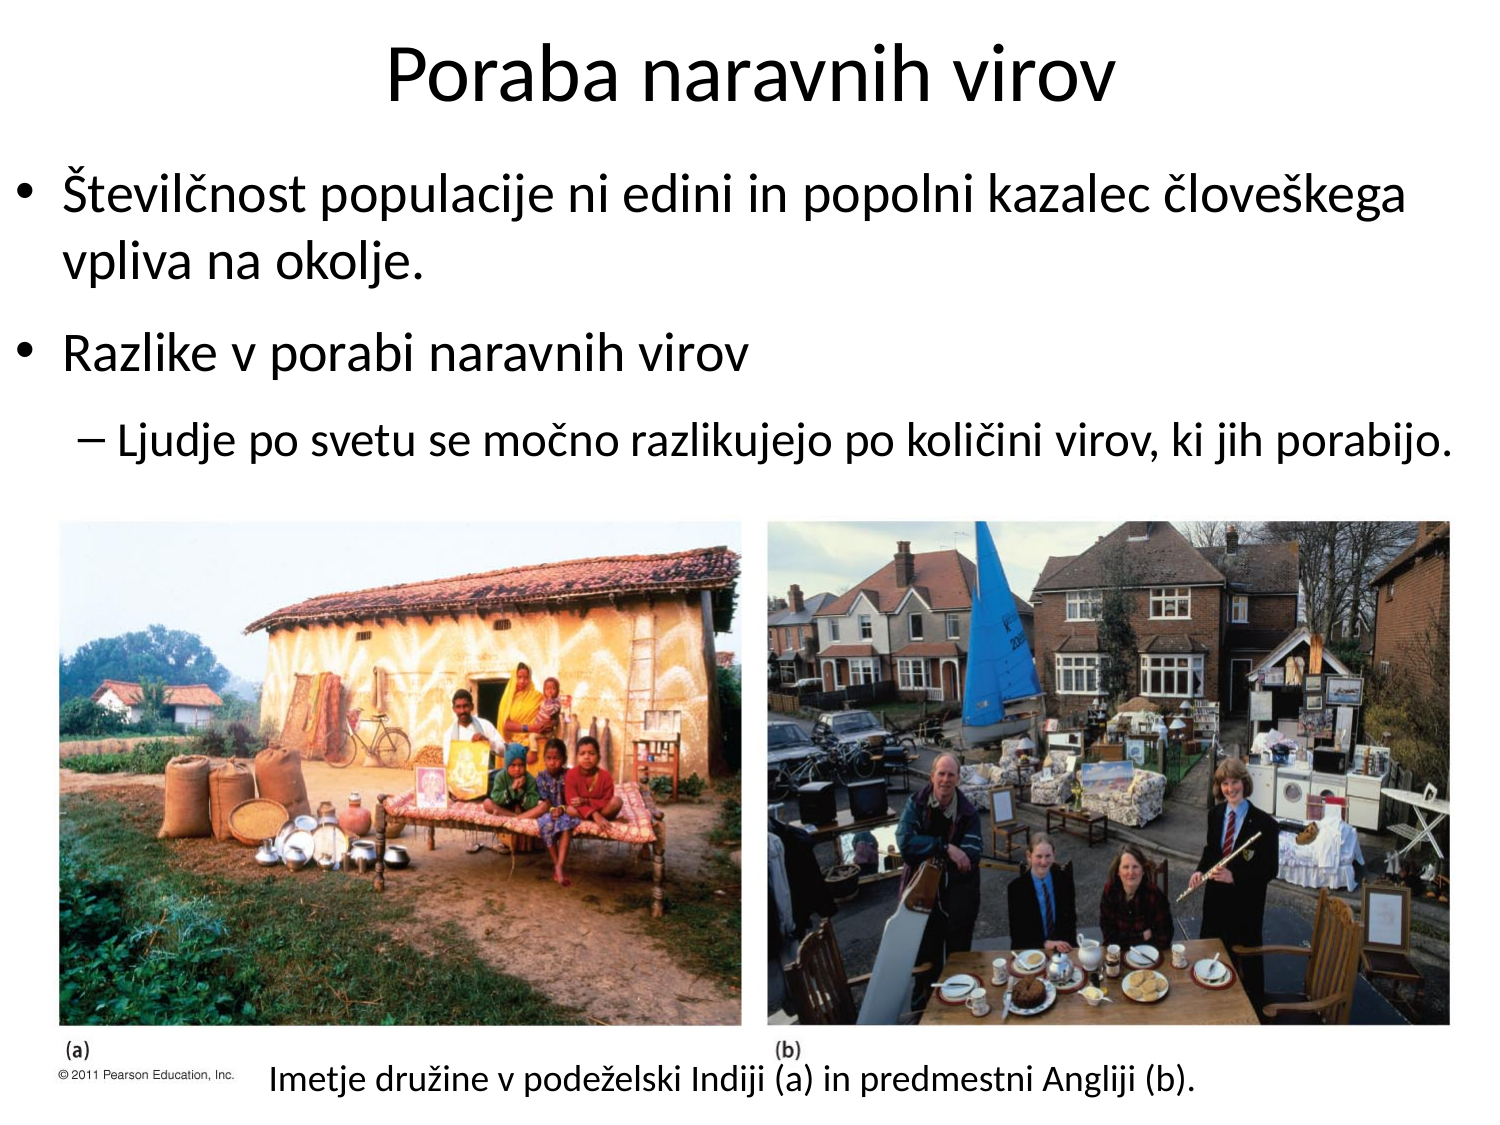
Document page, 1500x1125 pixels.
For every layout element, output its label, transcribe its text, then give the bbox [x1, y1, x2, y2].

picture [53, 515, 1456, 1091]
text_box Imetje družine v podeželski Indiji (a) in predmestni Angliji (b). [253, 1046, 1500, 1125]
list Številčnost populacije ni edini in popolni kazalec človeškega vpliva na okolje. Razlike v porabi naravnih virov Ljudje po svetu se močno razlikujejo po količini virov, ki jih porabijo. [0, 149, 1500, 492]
title Poraba naravnih virov [76, 0, 1427, 138]
